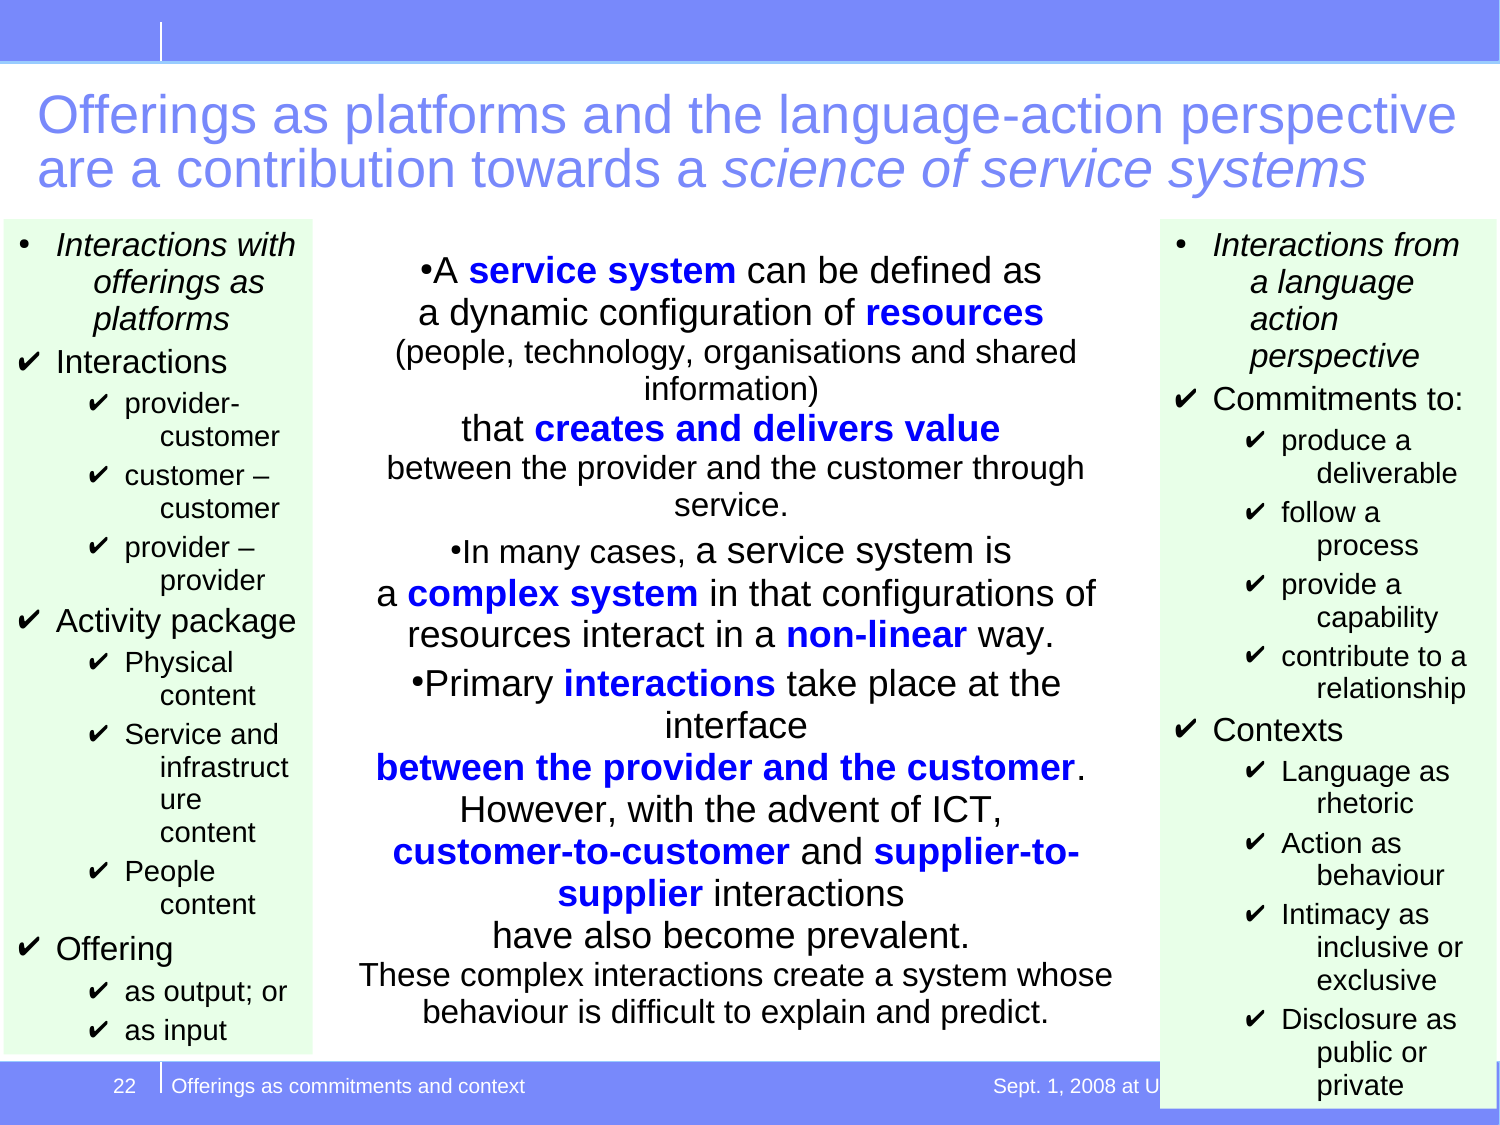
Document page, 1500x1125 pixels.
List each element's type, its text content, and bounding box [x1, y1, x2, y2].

title Offerings as platforms and the language-action perspective are a contribution towards a science of service systems [37, 90, 1463, 205]
text_box Interactions from a language action perspective Commitments to: produce a deliverable follow a process provide a capability contribute to a relationship Contexts Language as rhetoric Action as behaviour Intimacy as inclusive or exclusive Disclosure as public or private [1160, 219, 1497, 1050]
text_box A service system can be defined as a dynamic configuration of resources (people, technology, organisations and shared information) that creates and delivers value between the provider and the customer through service. In many cases, a service system is a complex system in that configurations of resources interact in a non-linear way. Primary interactions take place at the interface between the provider and the customer. However, with the advent of ICT, customer-to-customer and supplier-to-supplier interactions have also become prevalent. These complex interactions create a system whose behaviour is difficult to explain and predict. [319, 242, 1154, 1055]
text_box Interactions with offerings as platforms Interactions provider-customer customer – customer provider – provider Activity package Physical content Service and infrastructure content People content Offering as output; or as input [3, 219, 313, 1048]
